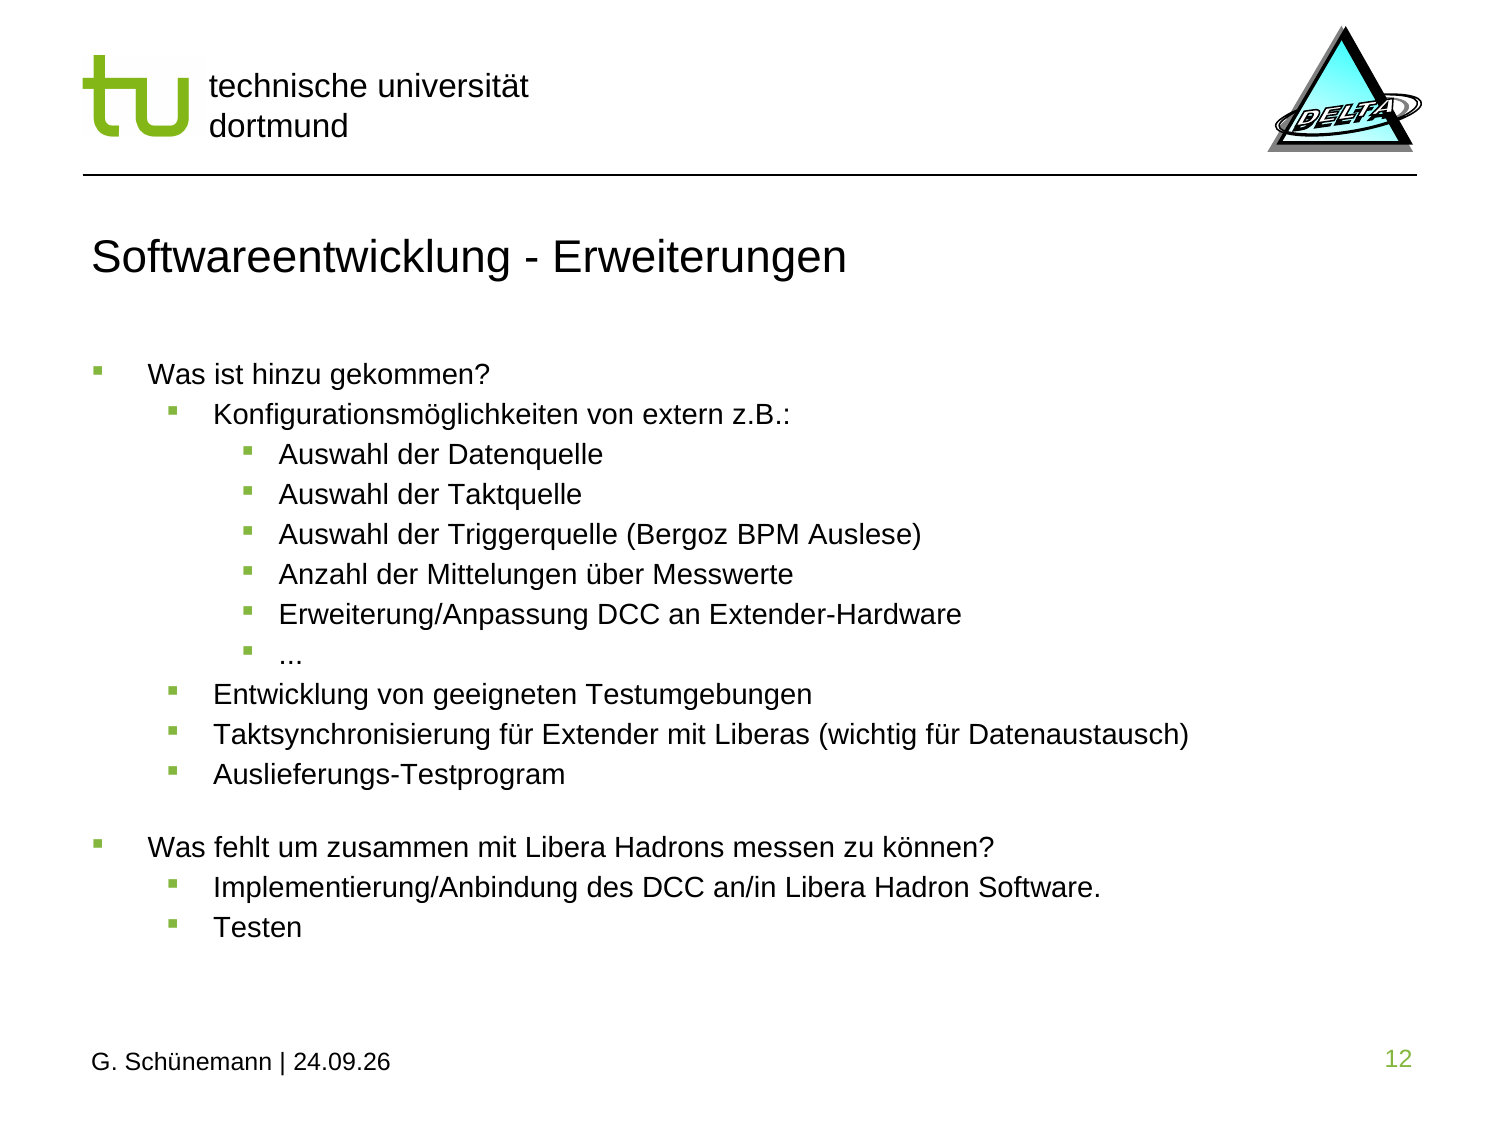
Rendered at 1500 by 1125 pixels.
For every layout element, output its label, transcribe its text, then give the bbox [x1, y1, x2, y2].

title Softwareentwicklung - Erweiterungen [76, 174, 1411, 338]
list Was ist hinzu gekommen? Konfigurationsmöglichkeiten von extern z.B.: Auswahl der Datenquelle Auswahl der Taktquelle Auswahl der Triggerquelle (Bergoz BPM Auslese) Anzahl der Mittelungen über Messwerte Erweiterung/Anpassung DCC an Extender-Hardware ... Entwicklung von geeigneten Testumgebungen Taktsynchronisierung für Extender mit Liberas (wichtig für Datenaustausch) Auslieferungs-Testprogram Was fehlt um zusammen mit Libera Hadrons messen zu können? Implementierung/Anbindung des DCC an/in Libera Hadron Software. Testen [76, 350, 1411, 1001]
picture [82, 55, 206, 137]
